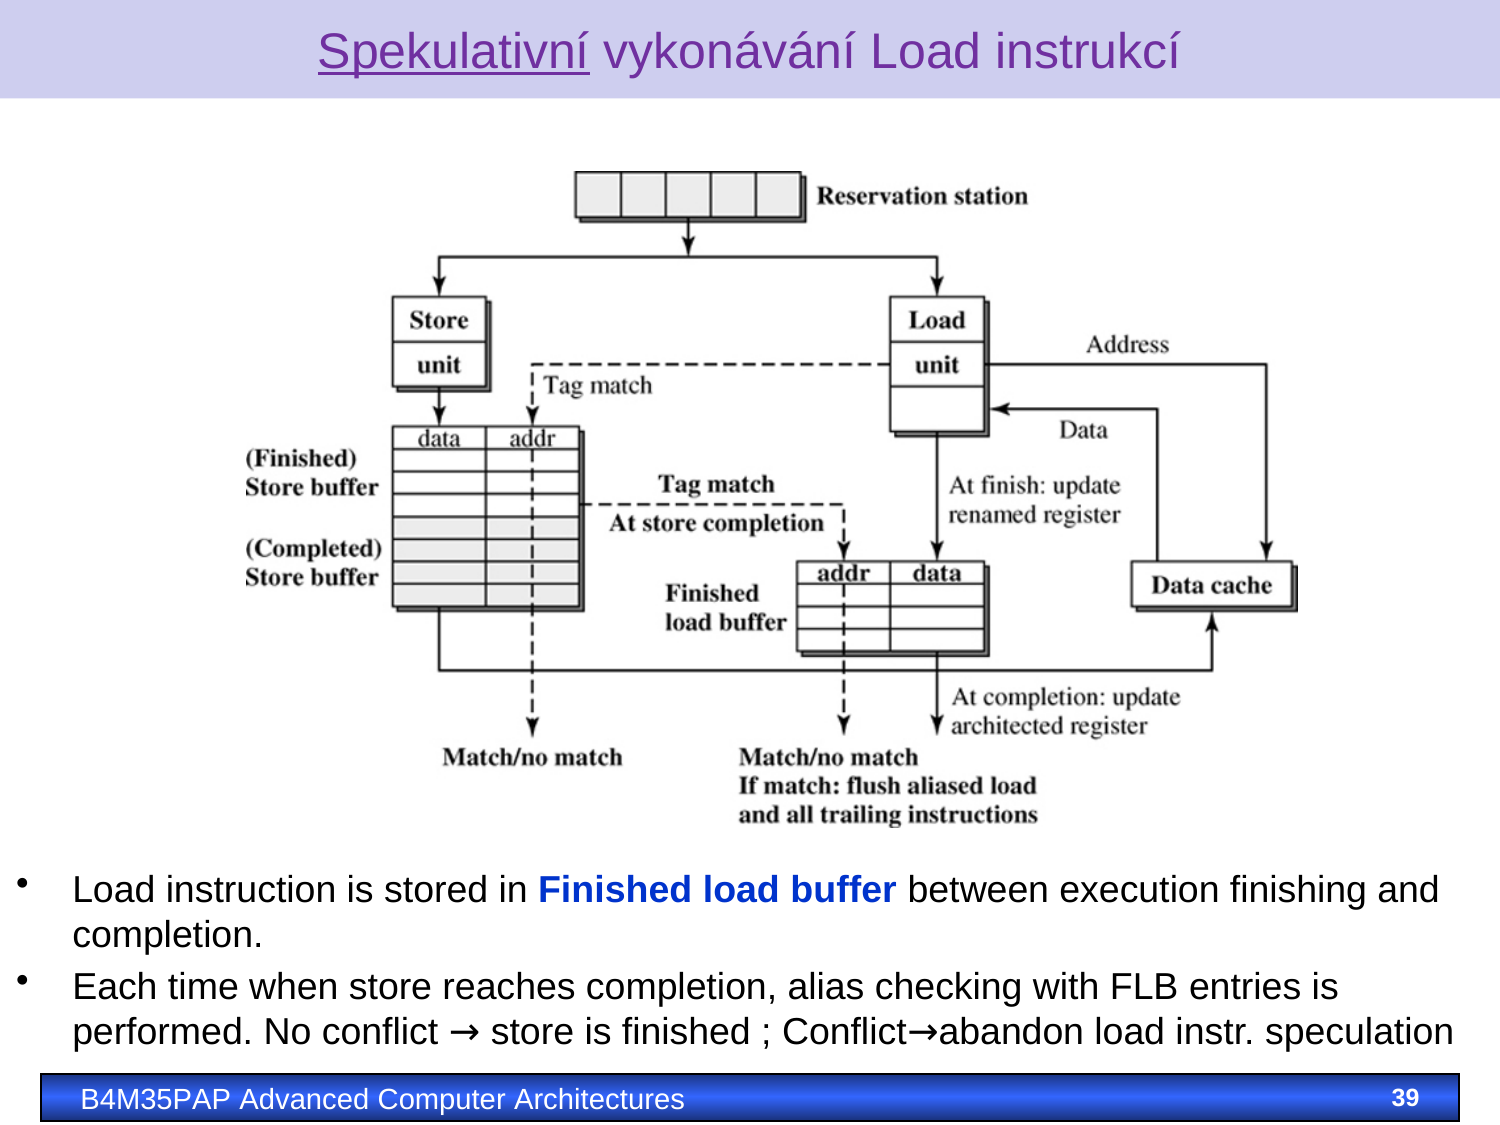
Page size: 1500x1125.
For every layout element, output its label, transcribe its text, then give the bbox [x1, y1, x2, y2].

text_box Load instruction is stored in Finished load buffer between execution finishing and completion. Each time when store reaches completion, alias checking with FLB entries is performed. No conflict → store is finished ; Conflict→abandon load instr. speculation [0, 857, 1488, 1006]
picture [246, 171, 1298, 828]
title Spekulativní vykonávání Load instrukcí [0, 0, 1500, 99]
